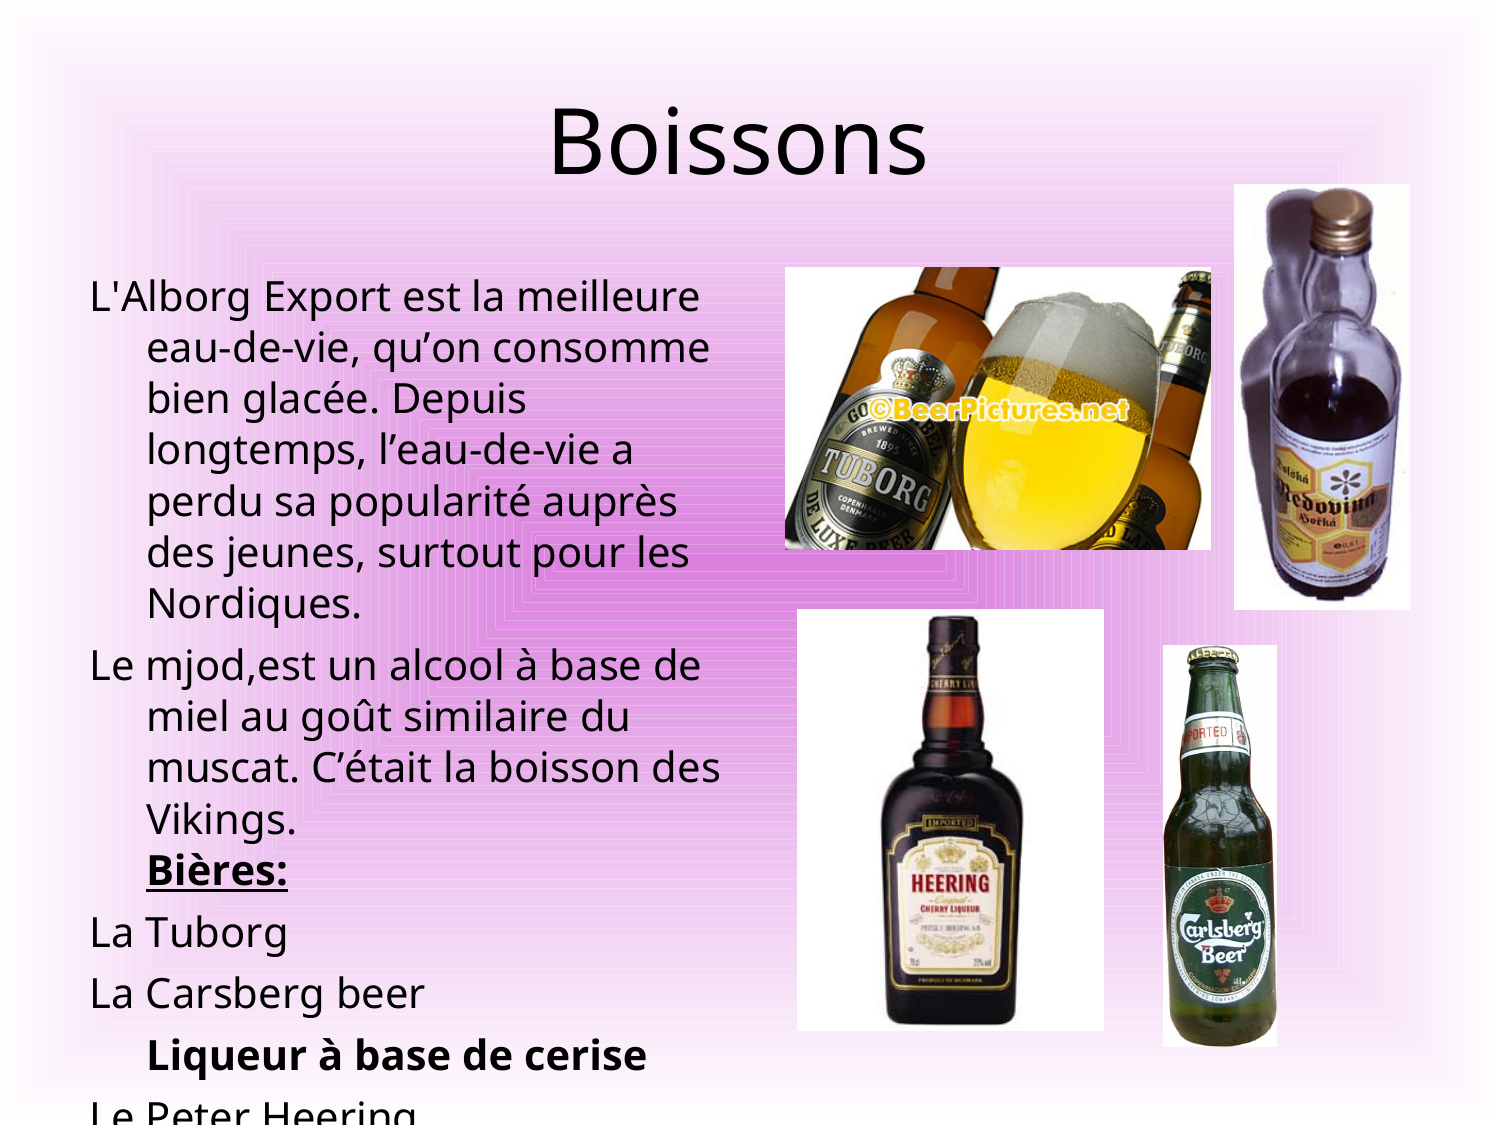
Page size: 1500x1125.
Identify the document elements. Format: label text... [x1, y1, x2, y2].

list L'Alborg Export est la meilleure eau-de-vie, qu’on consomme bien glacée. Depuis longtemps, l’eau-de-vie a perdu sa popularité auprès des jeunes, surtout pour les Nordiques. Le mjod,est un alcool à base de miel au goût similaire du muscat. C’était la boisson des Vikings. Bières: La Tuborg La Carsberg beer Liqueur à base de cerise Le Peter Heering [75, 262, 738, 1076]
picture [1234, 184, 1410, 610]
picture [1163, 645, 1277, 1047]
title Boissons [75, 45, 1426, 233]
picture [797, 609, 1104, 1031]
picture [785, 267, 1211, 550]
